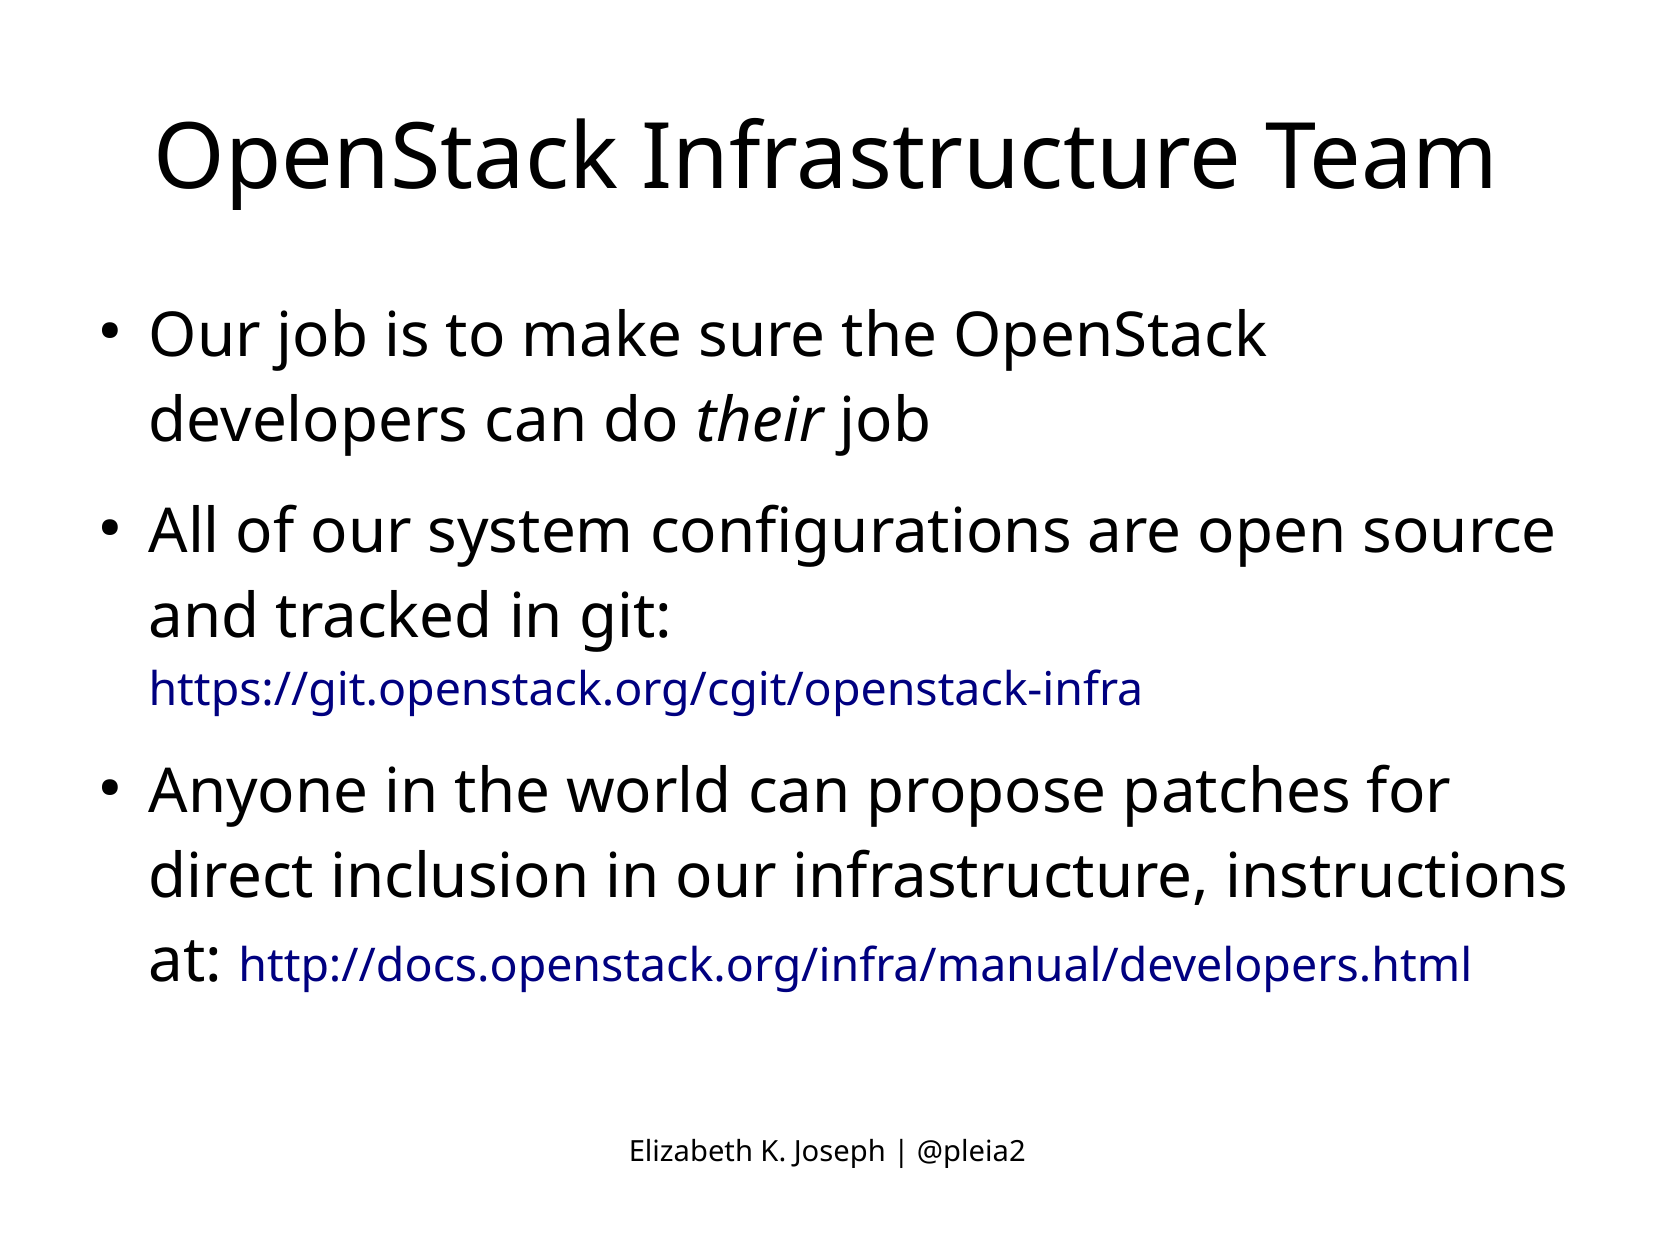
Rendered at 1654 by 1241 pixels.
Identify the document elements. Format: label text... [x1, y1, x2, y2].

title OpenStack Infrastructure Team [82, 49, 1571, 257]
list Our job is to make sure the OpenStack developers can do their job All of our system configurations are open source and tracked in git: https://git.openstack.org/cgit/openstack-infra Anyone in the world can propose patches for direct inclusion in our infrastructure, instructions at: http://docs.openstack.org/infra/manual/developers.html [82, 290, 1571, 1010]
